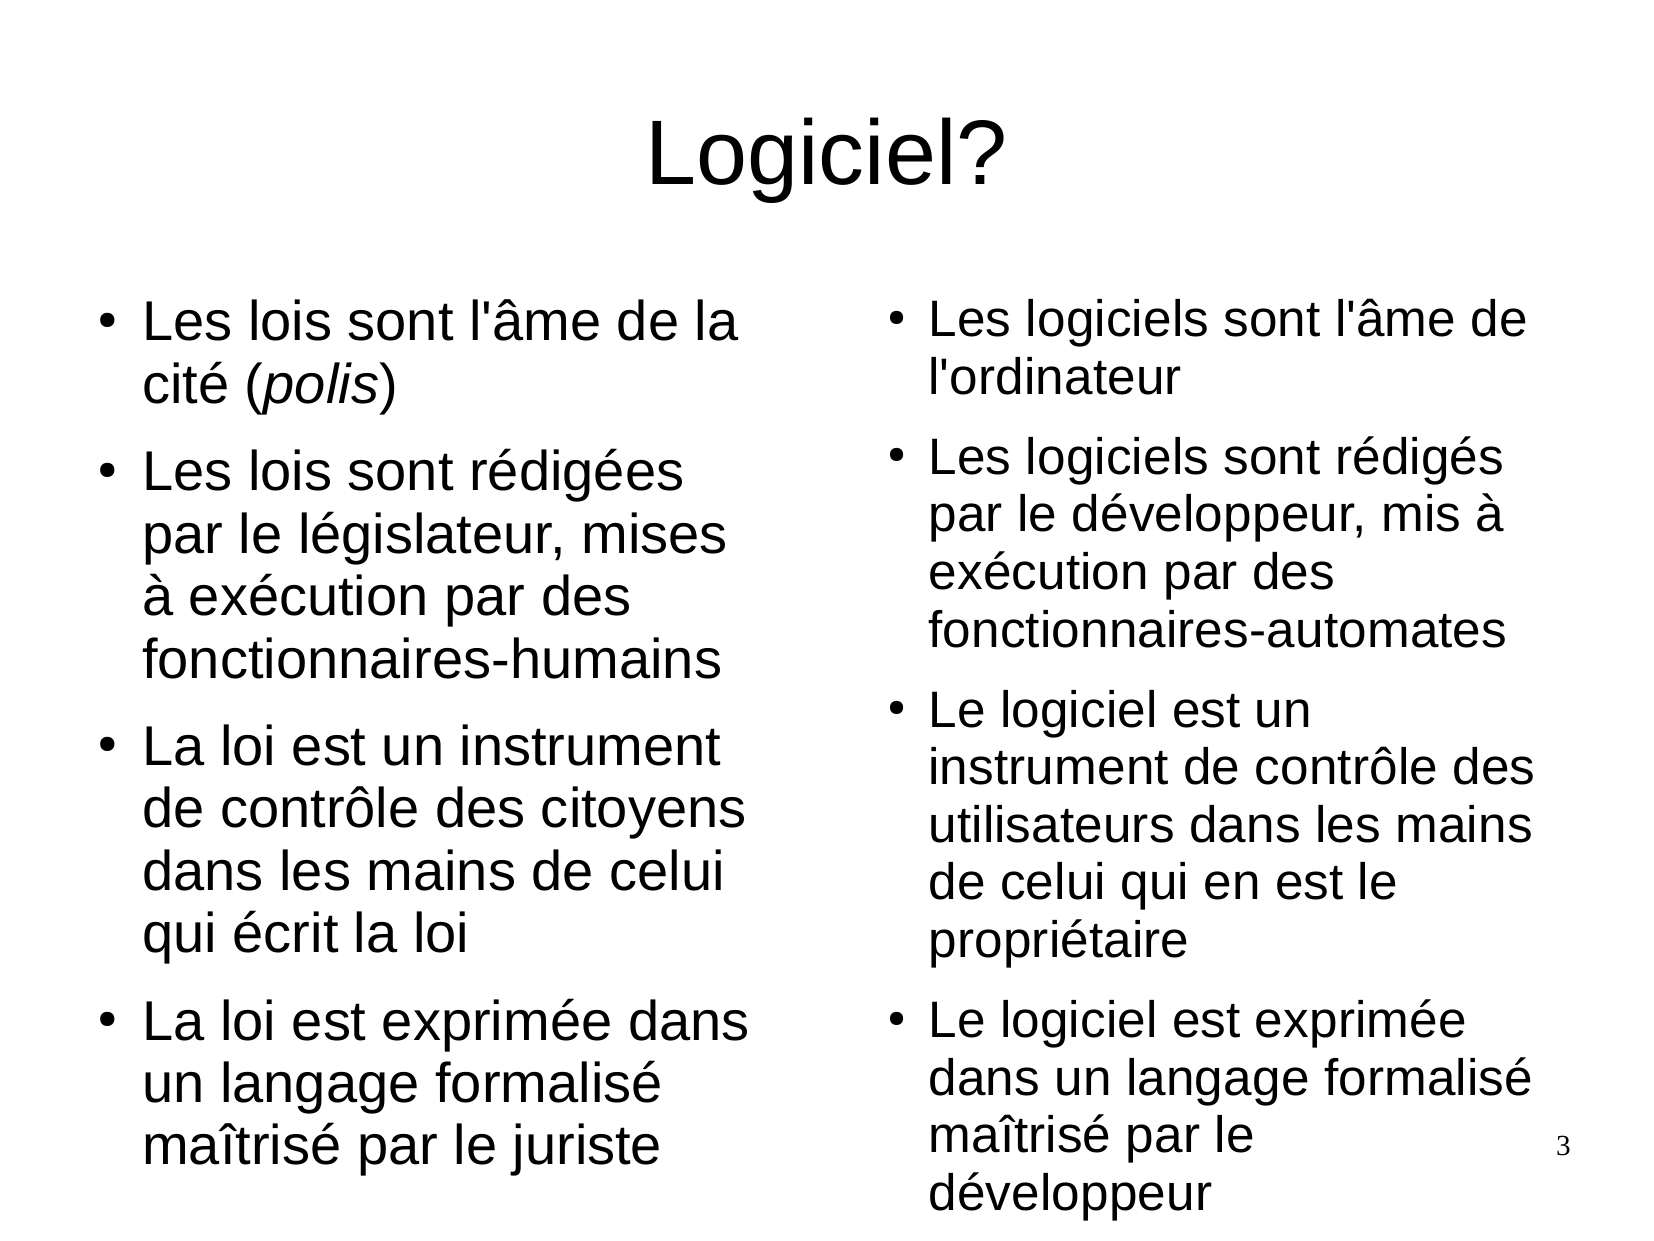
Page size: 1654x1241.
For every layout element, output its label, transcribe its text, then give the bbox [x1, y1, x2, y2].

title Logiciel? [82, 49, 1571, 257]
list Les logiciels sont l'âme de l'ordinateur Les logiciels sont rédigés par le développeur, mis à exécution par des fonctionnaires-automates Le logiciel est un instrument de contrôle des utilisateurs dans les mains de celui qui en est le propriétaire Le logiciel est exprimée dans un langage formalisé maîtrisé par le développeur [874, 290, 1548, 1229]
list Les lois sont l'âme de la cité (polis) Les lois sont rédigées par le législateur, mises à exécution par des fonctionnaires-humains La loi est un instrument de contrôle des citoyens dans les mains de celui qui écrit la loi La loi est exprimée dans un langage formalisé maîtrisé par le juriste [82, 290, 756, 1229]
